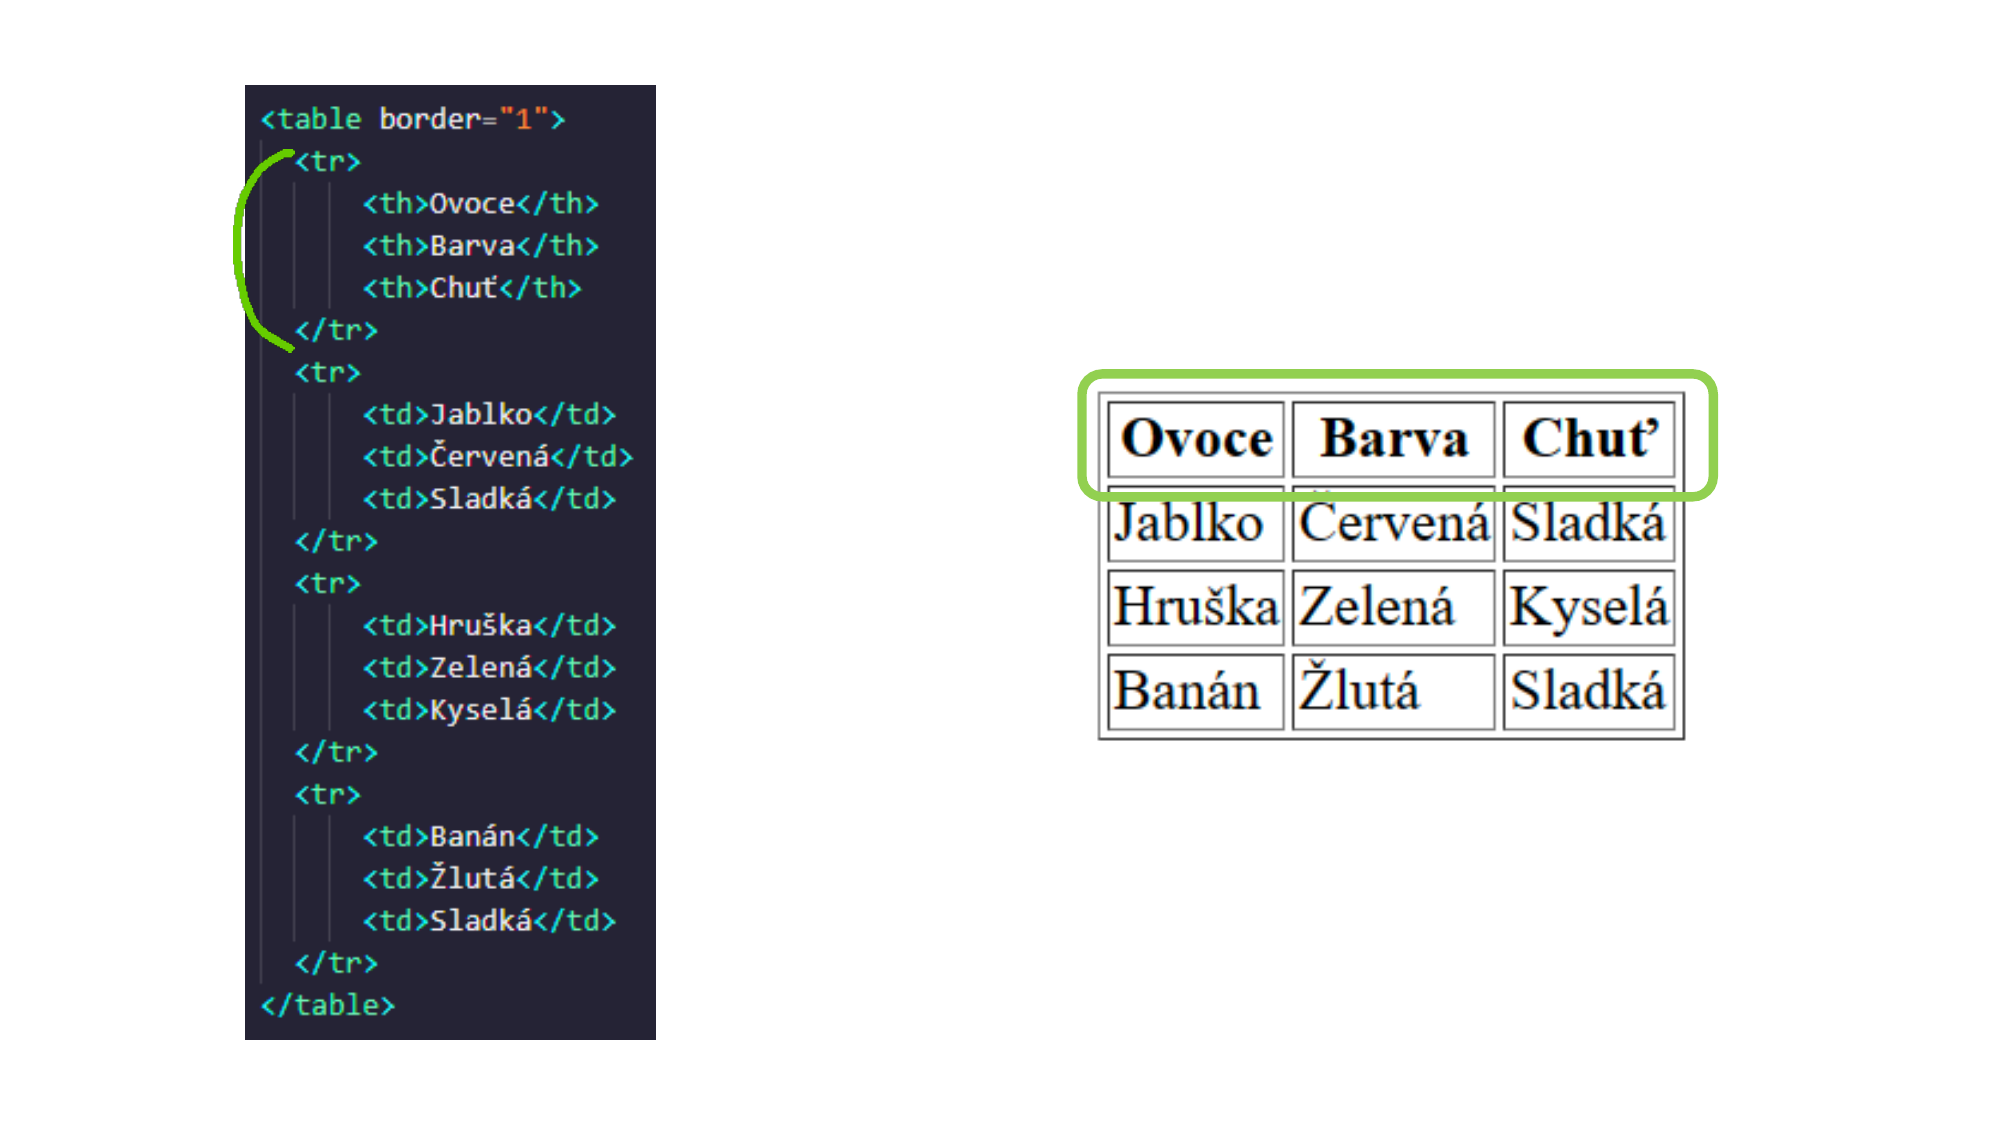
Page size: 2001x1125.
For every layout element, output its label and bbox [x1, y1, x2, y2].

picture [233, 85, 656, 1040]
picture [1077, 483, 1705, 753]
picture [1087, 379, 1705, 492]
picture [1077, 373, 1087, 388]
